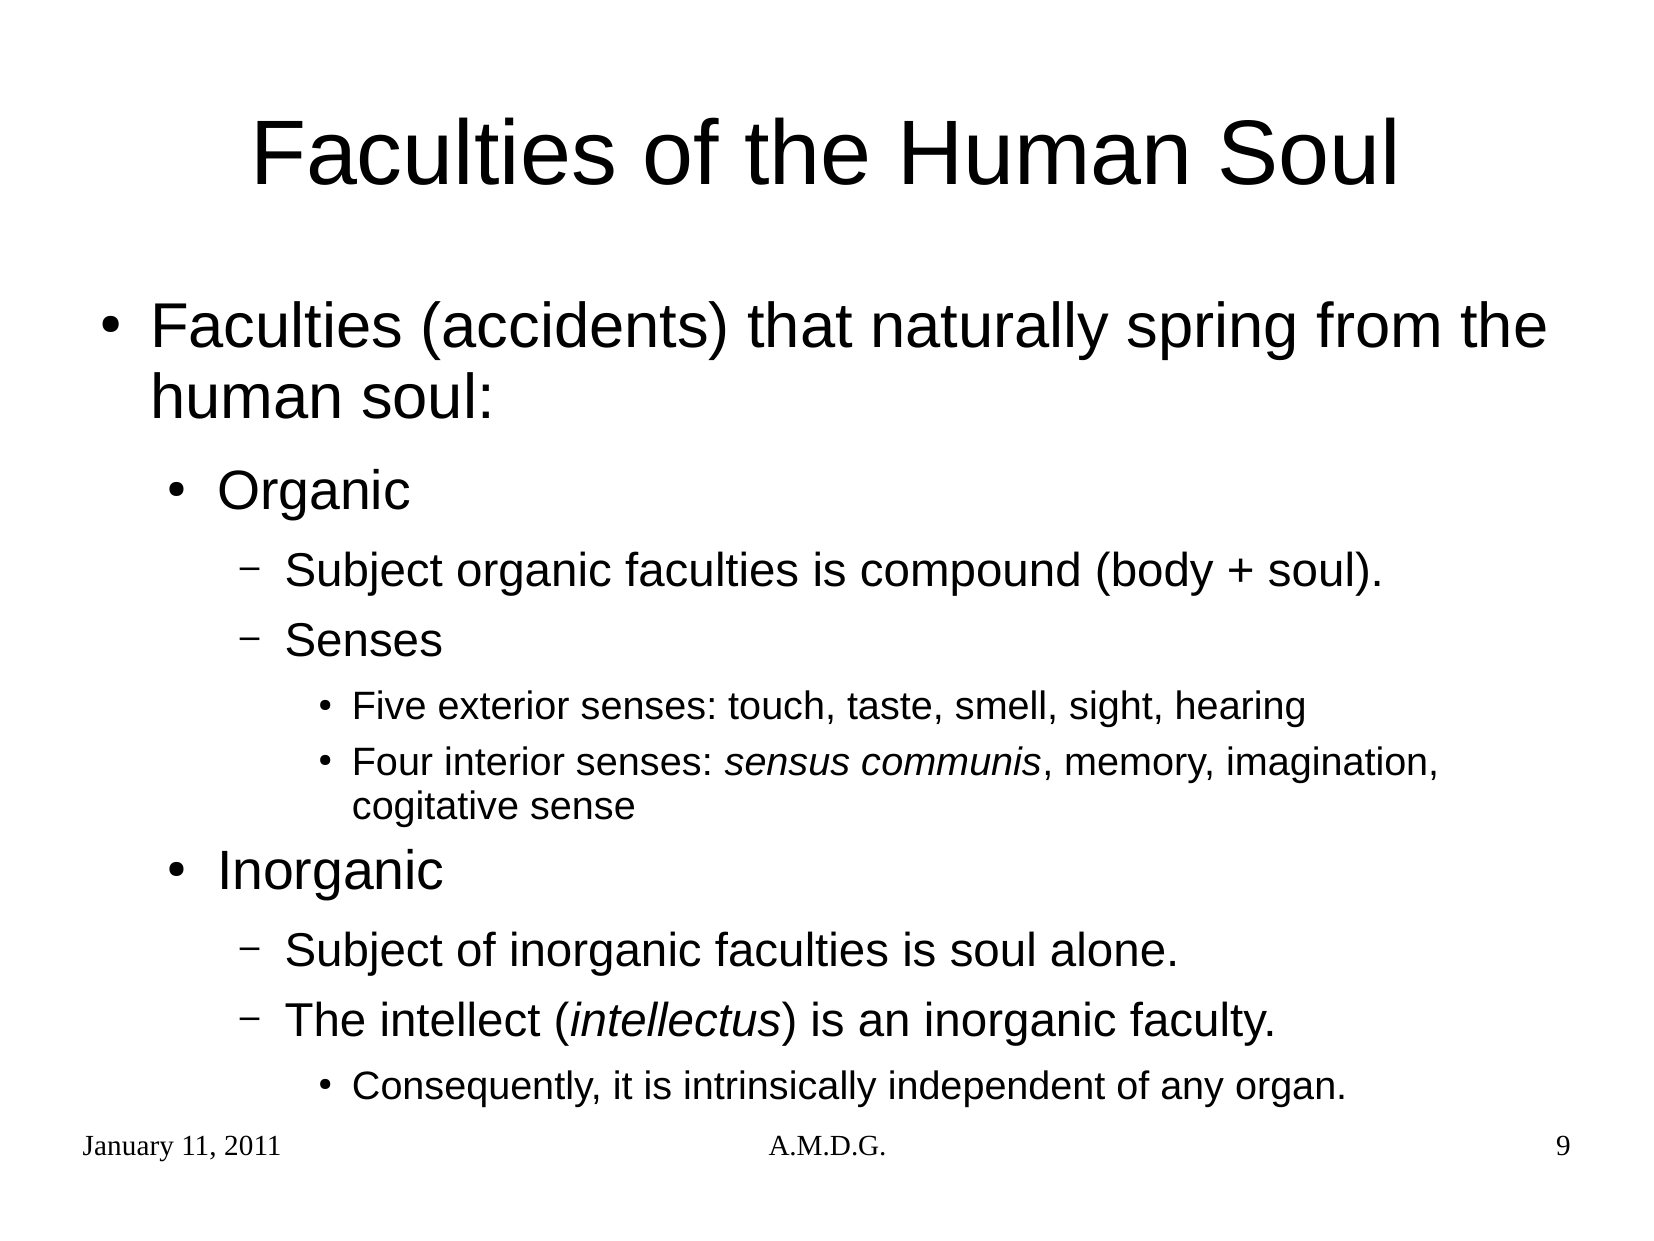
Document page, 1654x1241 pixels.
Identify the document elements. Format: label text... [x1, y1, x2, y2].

list Faculties (accidents) that naturally spring from the human soul: Organic Subject organic faculties is compound (body + soul). Senses Five exterior senses: touch, taste, smell, sight, hearing Four interior senses: sensus communis, memory, imagination, cogitative sense Inorganic Subject of inorganic faculties is soul alone. The intellect (intellectus) is an inorganic faculty. Consequently, it is intrinsically independent of any organ. [82, 290, 1571, 1109]
title Faculties of the Human Soul [82, 49, 1571, 257]
